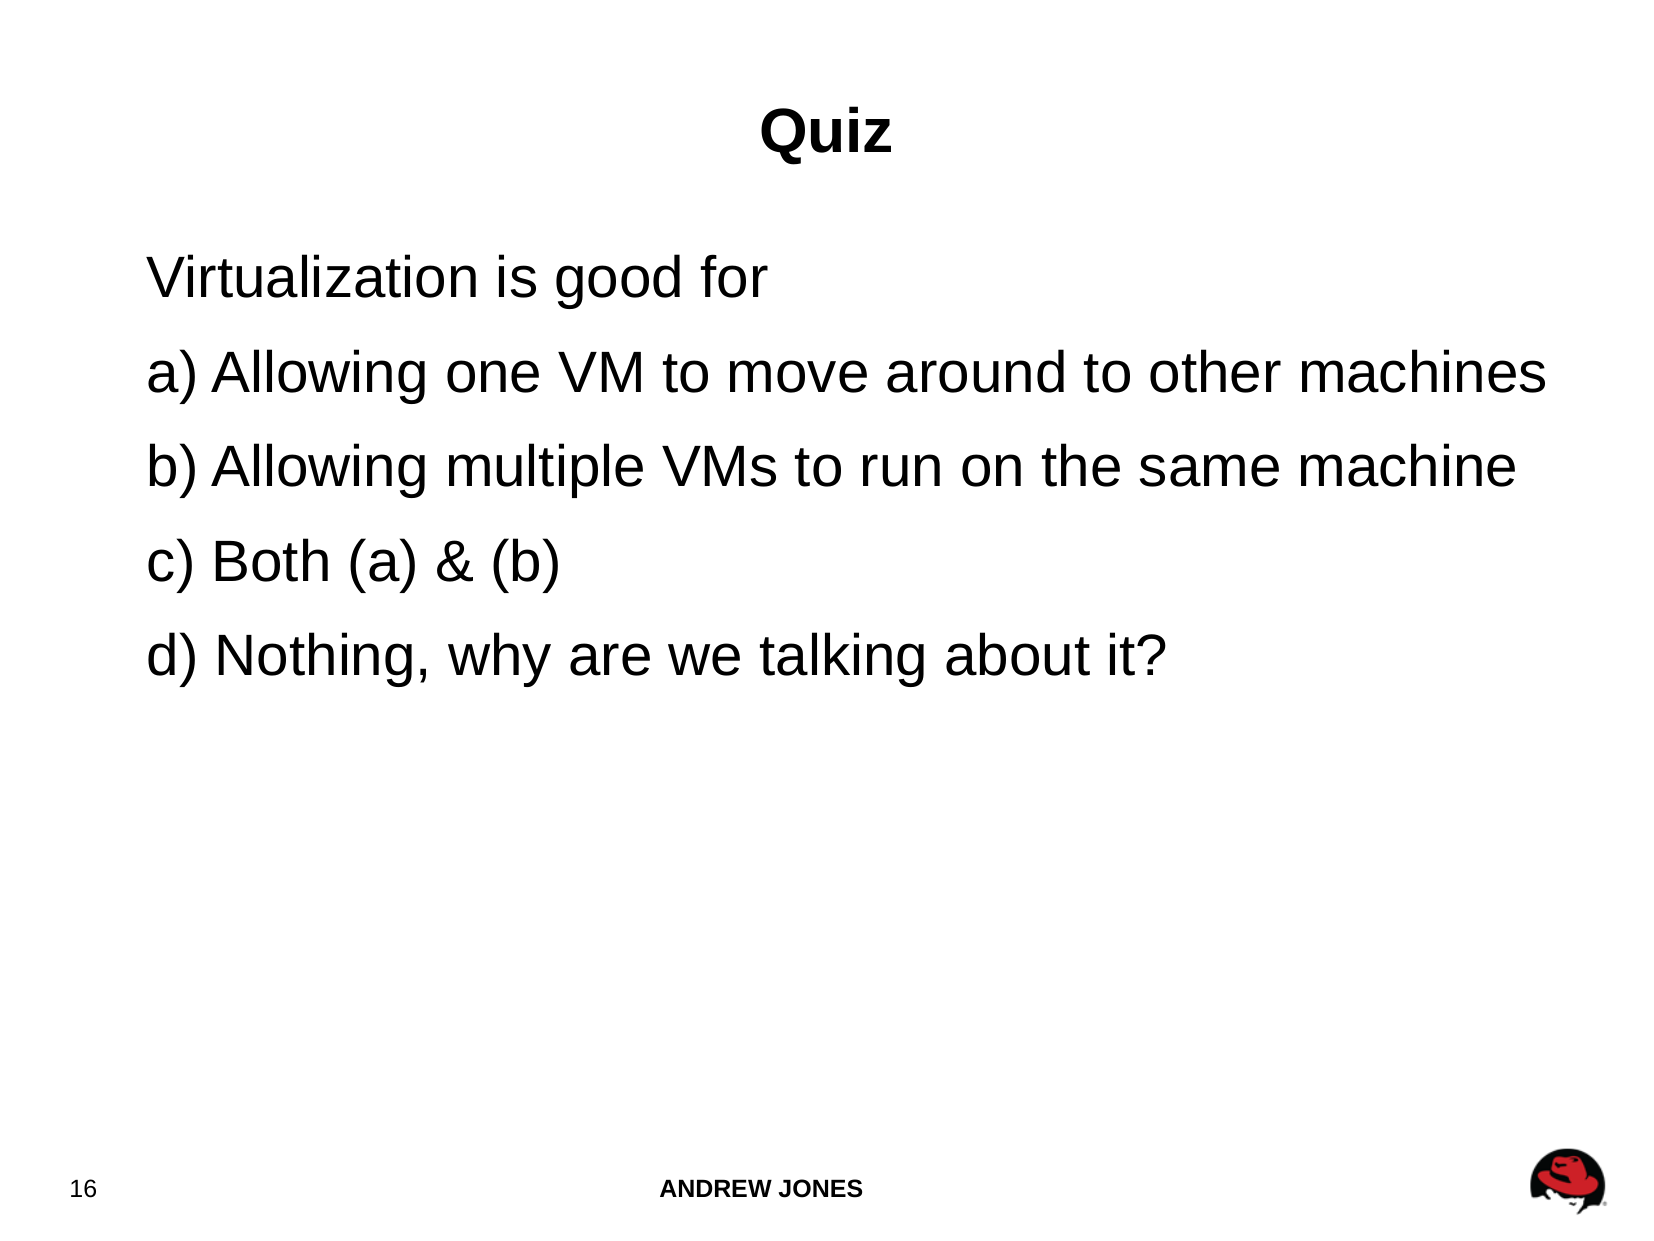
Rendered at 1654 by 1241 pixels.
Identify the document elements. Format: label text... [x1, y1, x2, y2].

list Virtualization is good for a) Allowing one VM to move around to other machines b) Allowing multiple VMs to run on the same machine c) Both (a) & (b) d) Nothing, why are we talking about it? [86, 244, 1576, 1024]
picture [1529, 1146, 1613, 1224]
title Quiz [82, 45, 1571, 218]
